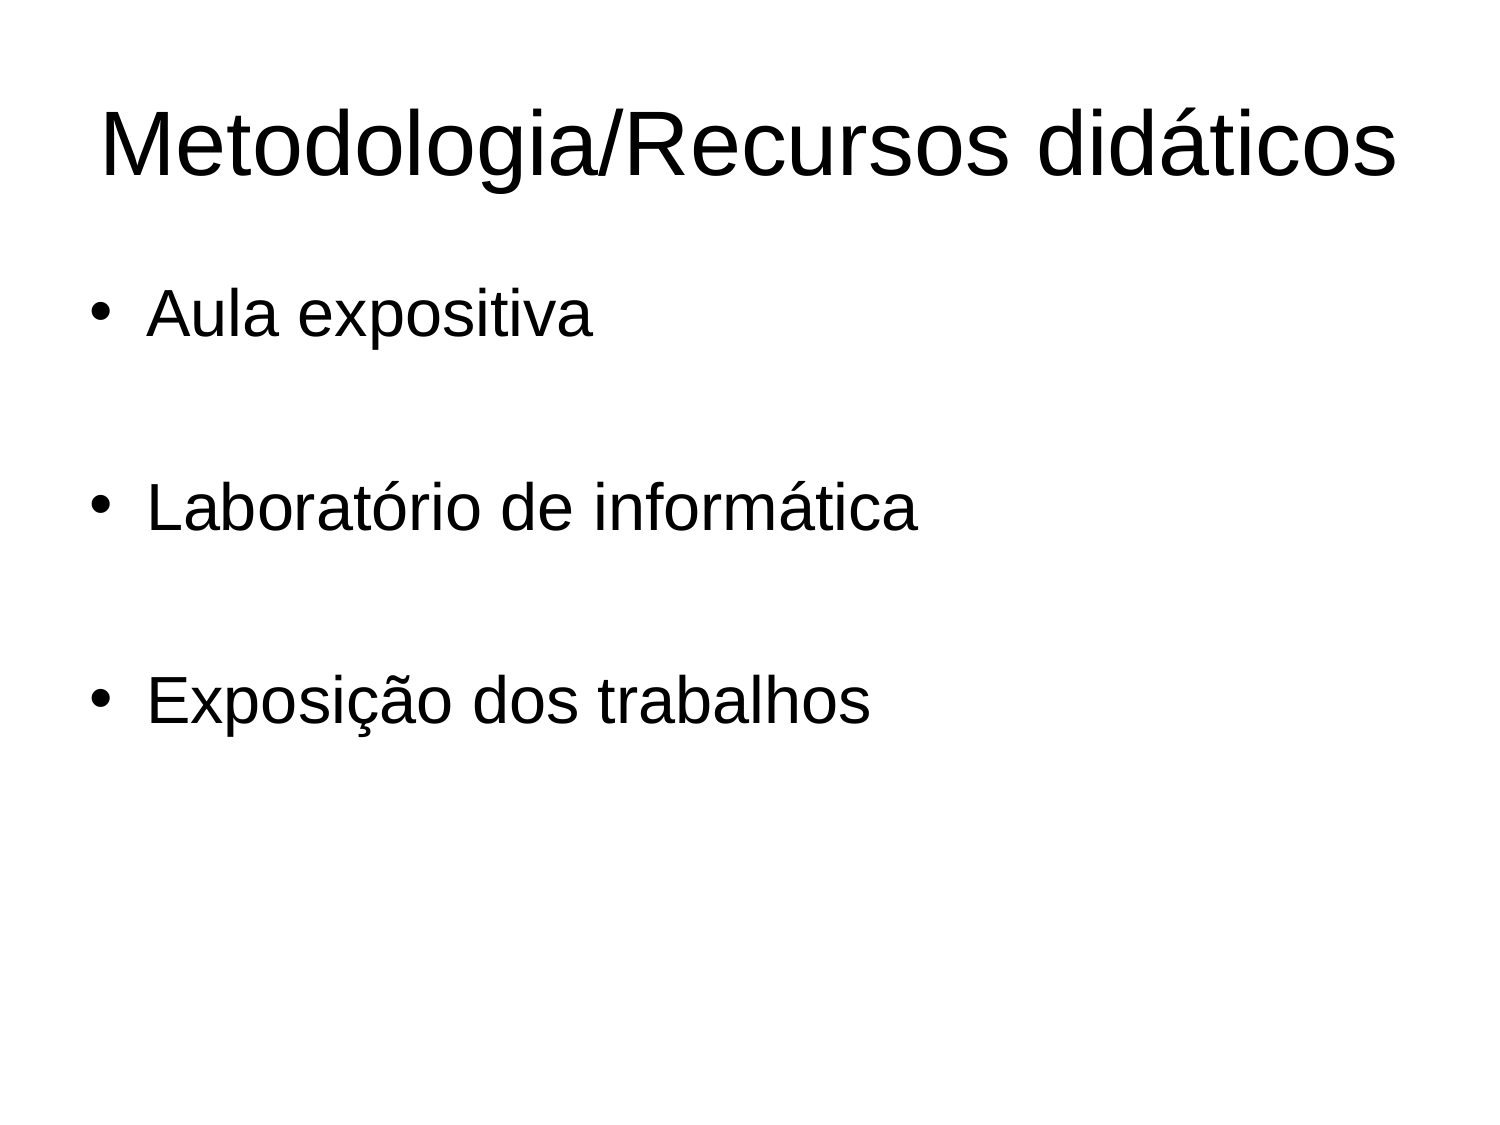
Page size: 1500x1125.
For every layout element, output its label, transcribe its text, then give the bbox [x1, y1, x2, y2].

list Aula expositiva Laboratório de informática Exposição dos trabalhos [75, 262, 1426, 1005]
title Metodologia/Recursos didáticos [75, 45, 1426, 233]
